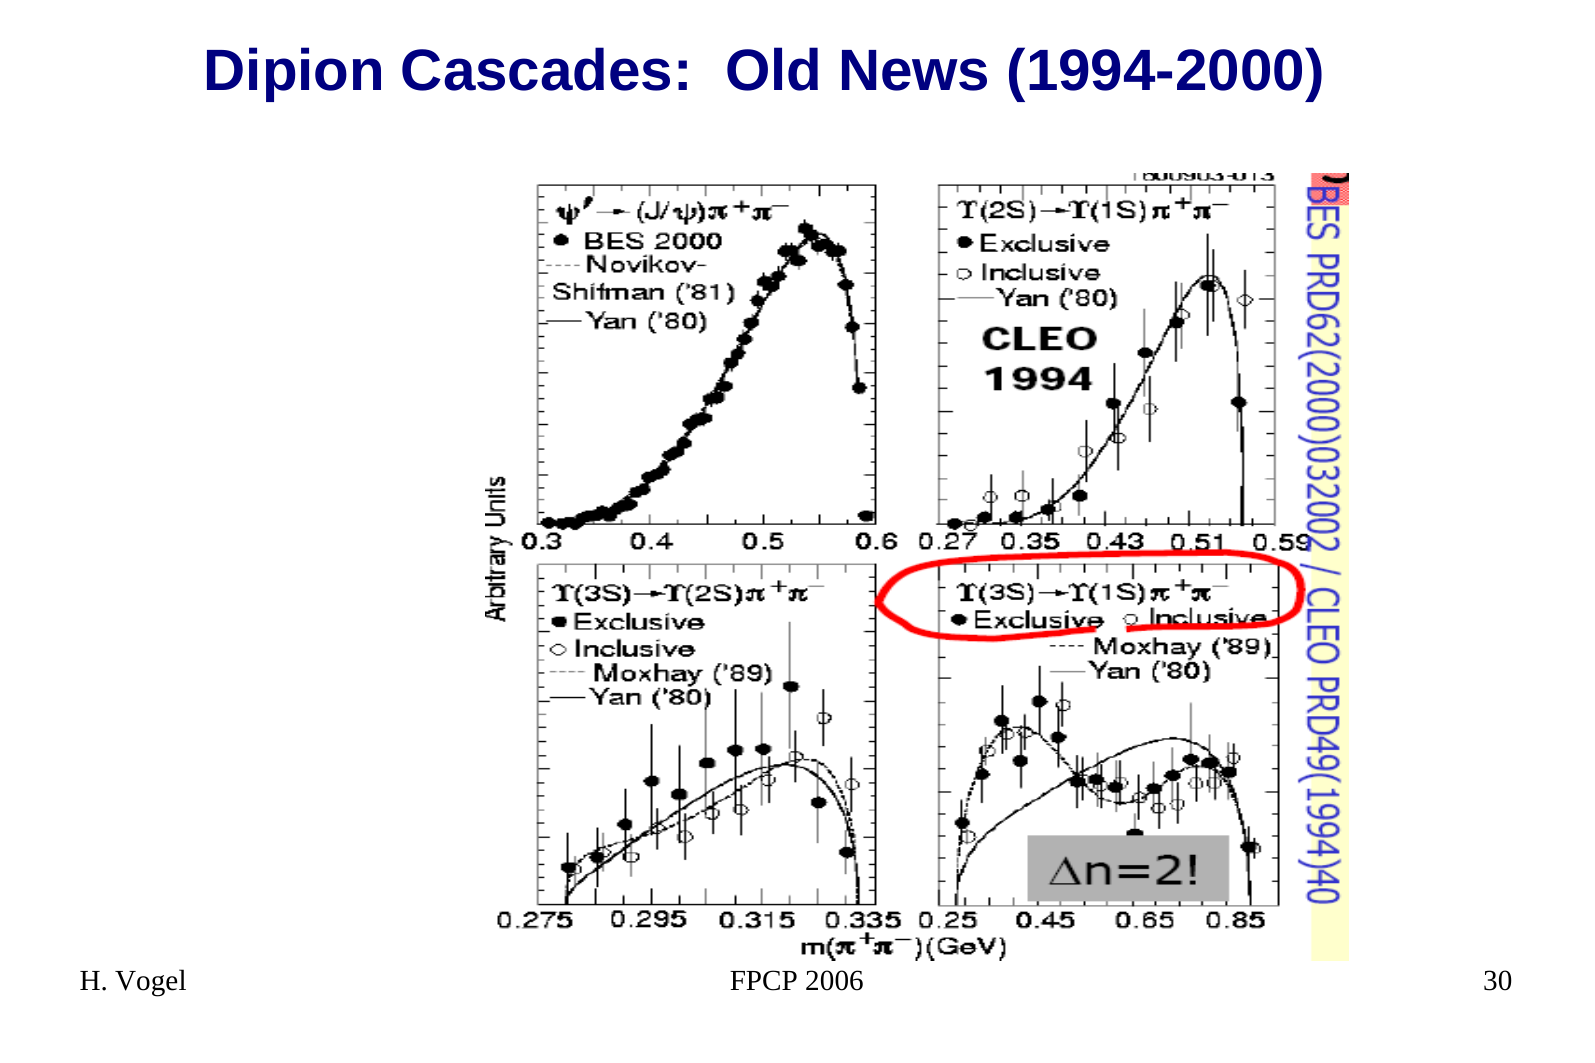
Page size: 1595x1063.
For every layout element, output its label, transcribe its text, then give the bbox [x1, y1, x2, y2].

picture [485, 173, 1349, 961]
text_box Dipion Cascades: Old News (1994-2000) [189, 46, 1341, 108]
